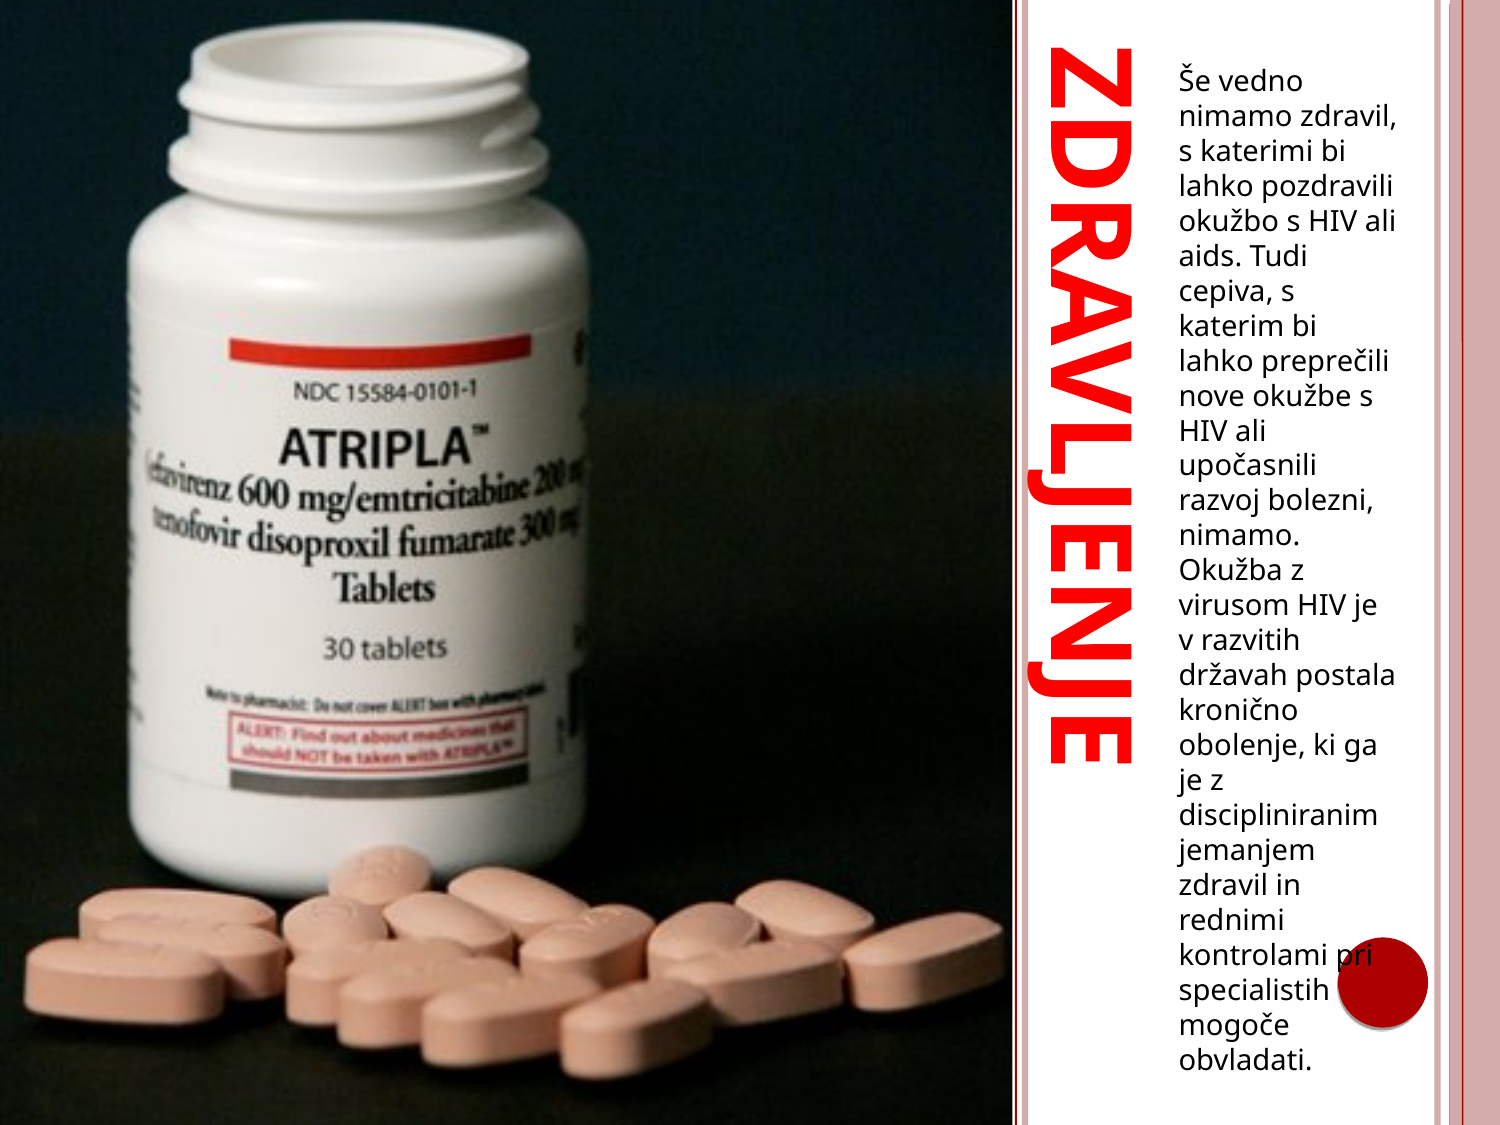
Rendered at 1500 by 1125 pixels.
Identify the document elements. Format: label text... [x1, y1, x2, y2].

title zdravljenje [1021, 31, 1105, 1066]
picture [0, 0, 1013, 1125]
list Še vedno nimamo zdravil, s katerimi bi lahko pozdravili okužbo s HIV ali aids. Tudi cepiva, s katerim bi lahko preprečili nove okužbe s HIV ali upočasnili razvoj bolezni, nimamo. Okužba z virusom HIV je v razvitih državah postala kronično obolenje, ki ga je z discipliniranim jemanjem zdravil in rednimi kontrolami pri specialistih mogoče obvladati. [1163, 54, 1414, 1047]
